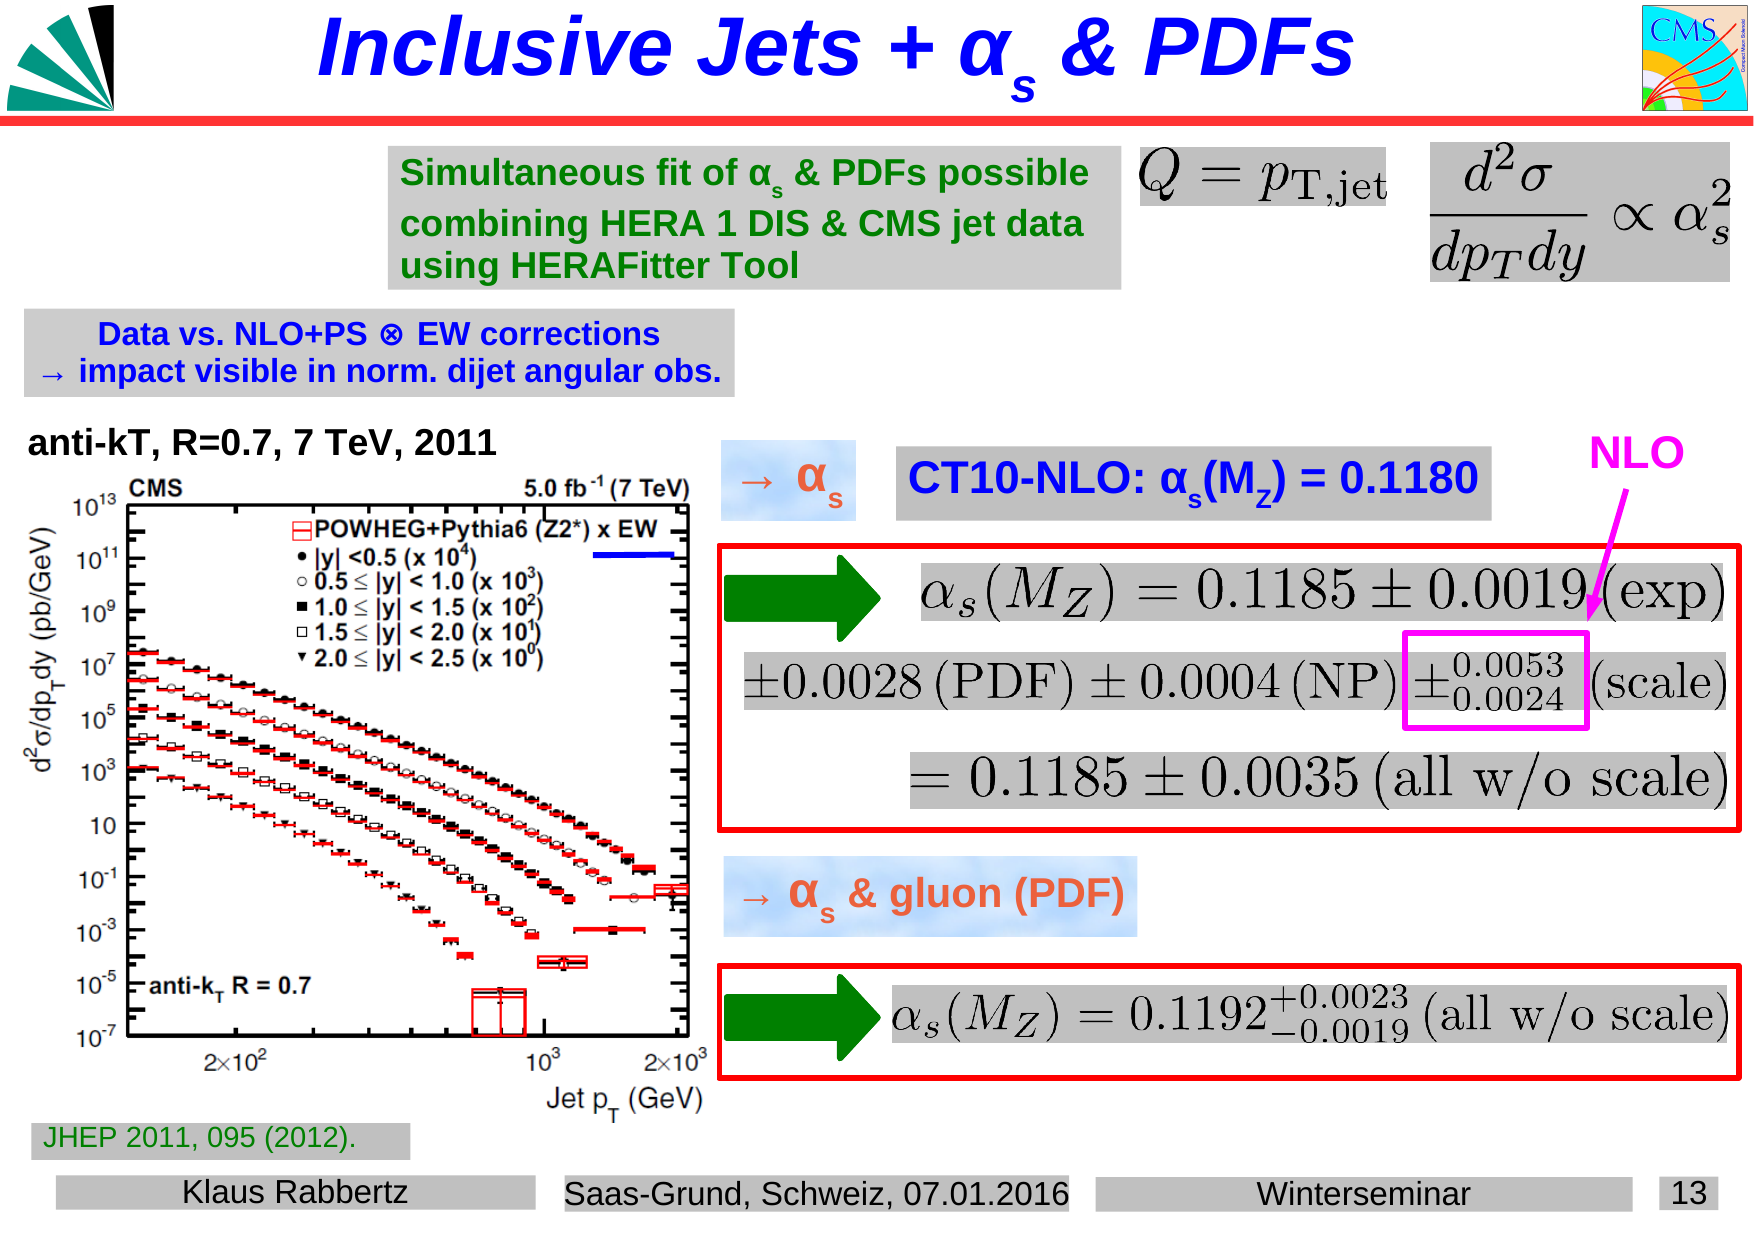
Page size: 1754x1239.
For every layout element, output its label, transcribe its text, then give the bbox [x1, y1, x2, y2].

picture [1590, 652, 1726, 711]
picture [7, 5, 114, 112]
text_box anti-kT, R=0.7, 7 TeV, 2011 [15, 415, 497, 466]
text_box [726, 976, 878, 1059]
picture [1642, 5, 1748, 111]
picture [744, 652, 1402, 711]
picture [892, 984, 1728, 1044]
text_box NLO [1577, 421, 1698, 485]
picture [910, 751, 1727, 810]
text_box CMS, EPJC 75 (2015) 288, JHEP 2011, 095 (2012). [31, 1123, 411, 1160]
text_box [726, 557, 878, 640]
text_box Data vs. NLO+PS ⊗ EW corrections → impact visible in norm. dijet angular obs. [24, 308, 734, 397]
text_box CT10-NLO: αs(MZ) = 0.1180 [896, 446, 1490, 521]
picture [921, 563, 1601, 622]
picture [14, 466, 717, 1123]
picture [1429, 141, 1731, 282]
picture [1408, 652, 1584, 711]
picture [1588, 563, 1724, 622]
text_box Simultaneous fit of αs & PDFs possible combining HERA 1 DIS & CMS jet data using HERAFitter Tool [387, 145, 1122, 290]
text_box → αs & gluon (PDF) [723, 856, 1138, 937]
title Inclusive Jets + αs & PDFs [129, 0, 1545, 114]
picture [1139, 146, 1387, 207]
text_box → αs [721, 440, 856, 521]
